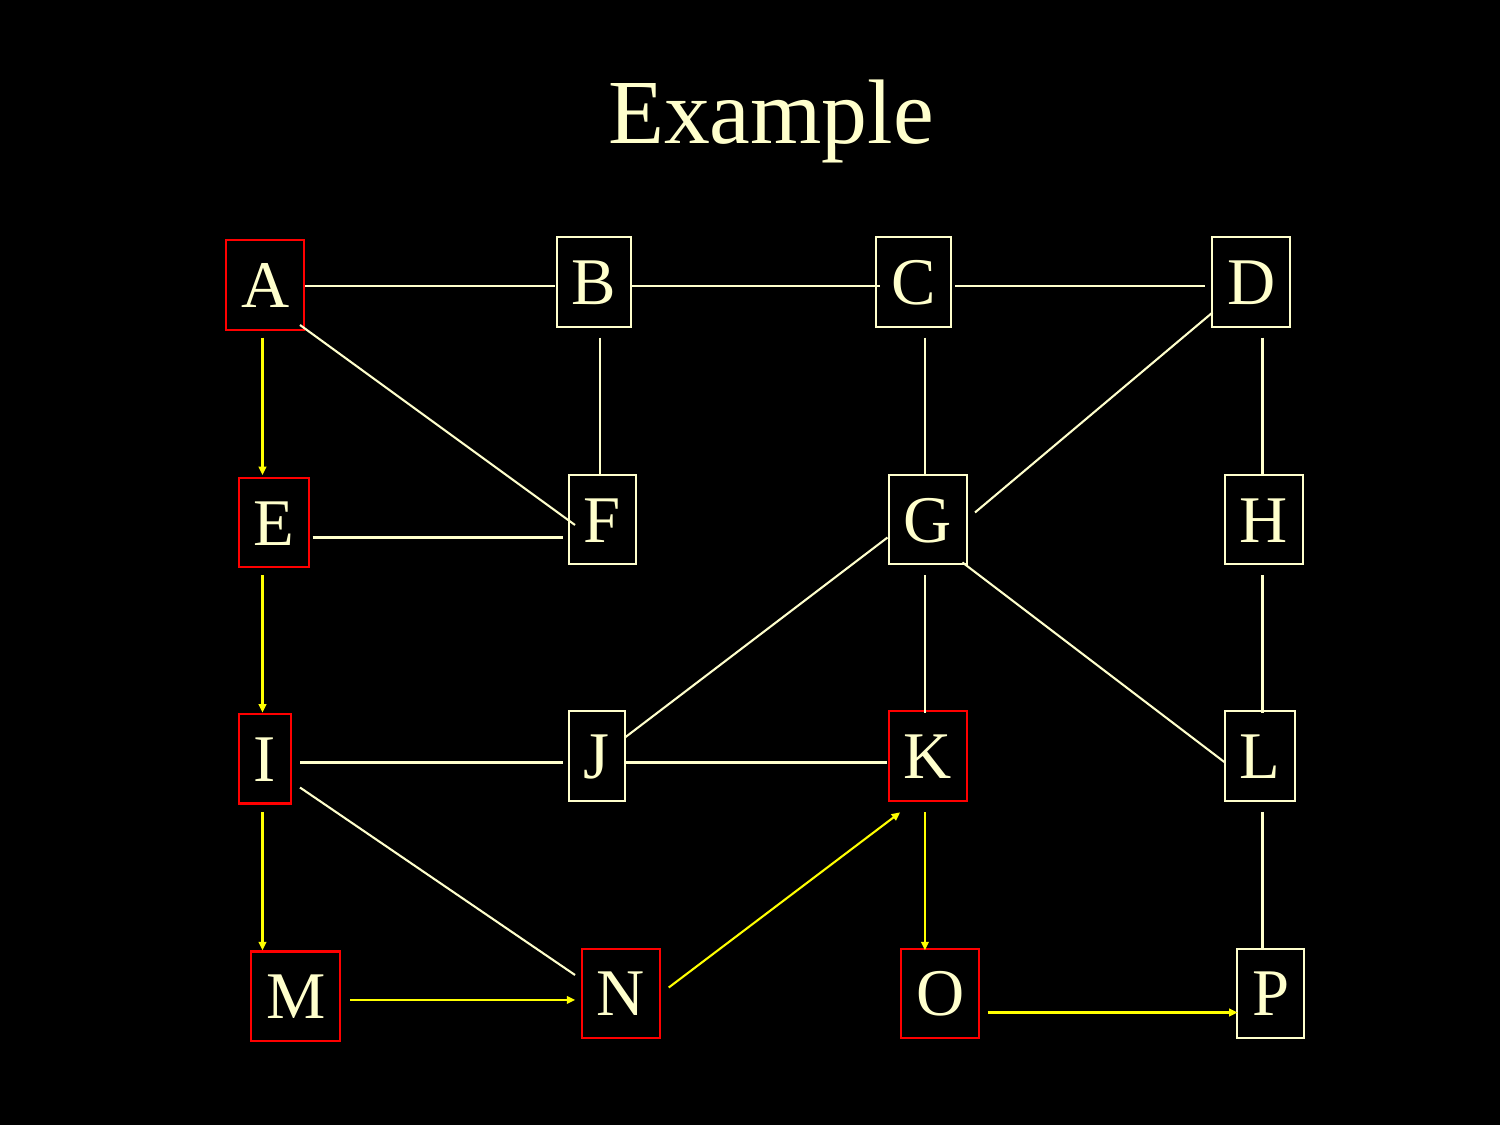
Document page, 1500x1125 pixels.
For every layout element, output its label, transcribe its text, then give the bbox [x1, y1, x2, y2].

text_box N [581, 948, 660, 1039]
text_box J [569, 711, 625, 801]
text_box C [876, 237, 951, 327]
text_box F [569, 474, 636, 565]
text_box A [226, 240, 305, 330]
text_box M [251, 951, 341, 1042]
text_box E [238, 477, 310, 568]
text_box G [888, 474, 967, 565]
text_box D [1212, 237, 1291, 327]
text_box P [1237, 948, 1305, 1039]
title Example [42, 37, 1500, 188]
text_box K [888, 711, 967, 801]
text_box H [1224, 474, 1303, 565]
text_box I [238, 713, 291, 804]
text_box O [901, 948, 980, 1039]
text_box B [556, 237, 632, 327]
text_box L [1224, 711, 1296, 801]
